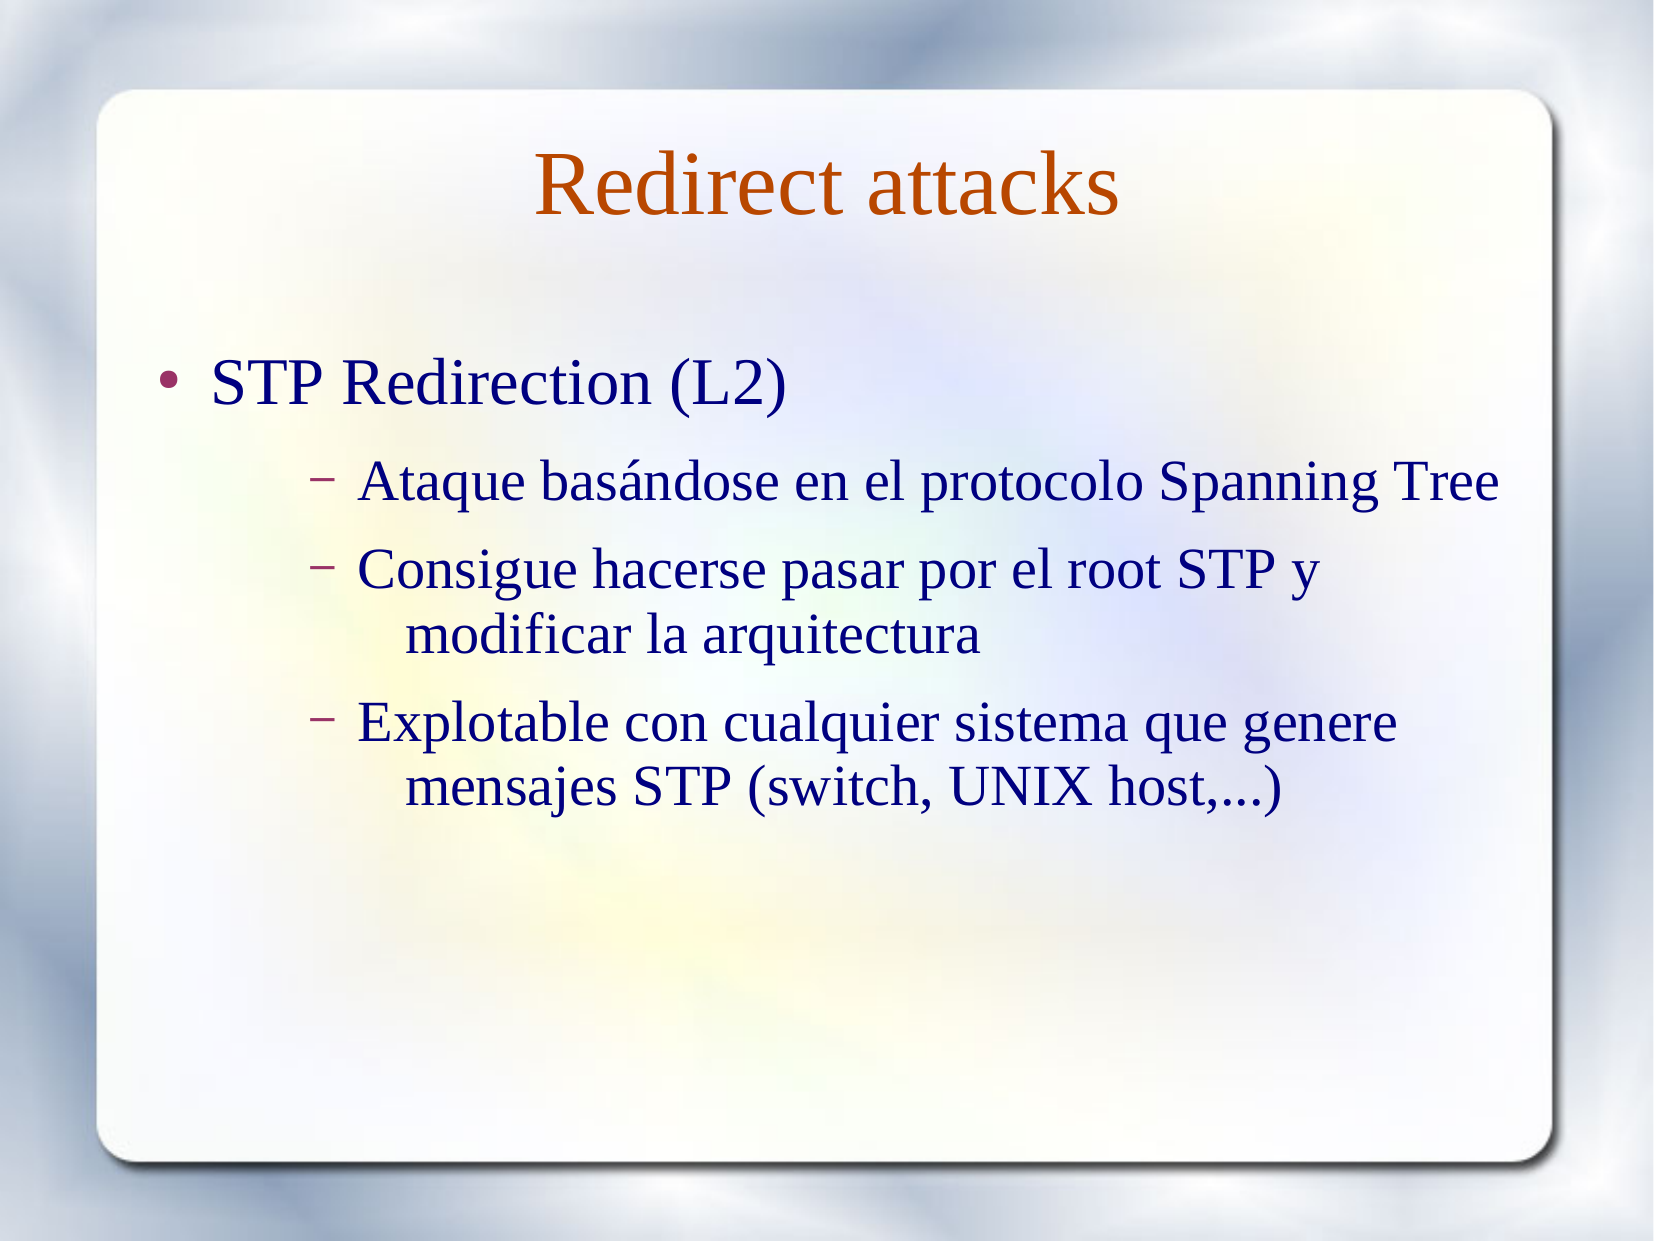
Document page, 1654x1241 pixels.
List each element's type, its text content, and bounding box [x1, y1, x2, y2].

list STP Redirection (L2) Ataque basándose en el protocolo Spanning Tree Consigue hacerse pasar por el root STP y modificar la arquitectura Explotable con cualquier sistema que genere mensajes STP (switch, UNIX host,...) [121, 344, 1534, 1149]
title Redirect attacks [121, 132, 1534, 235]
picture [0, 0, 1654, 1241]
